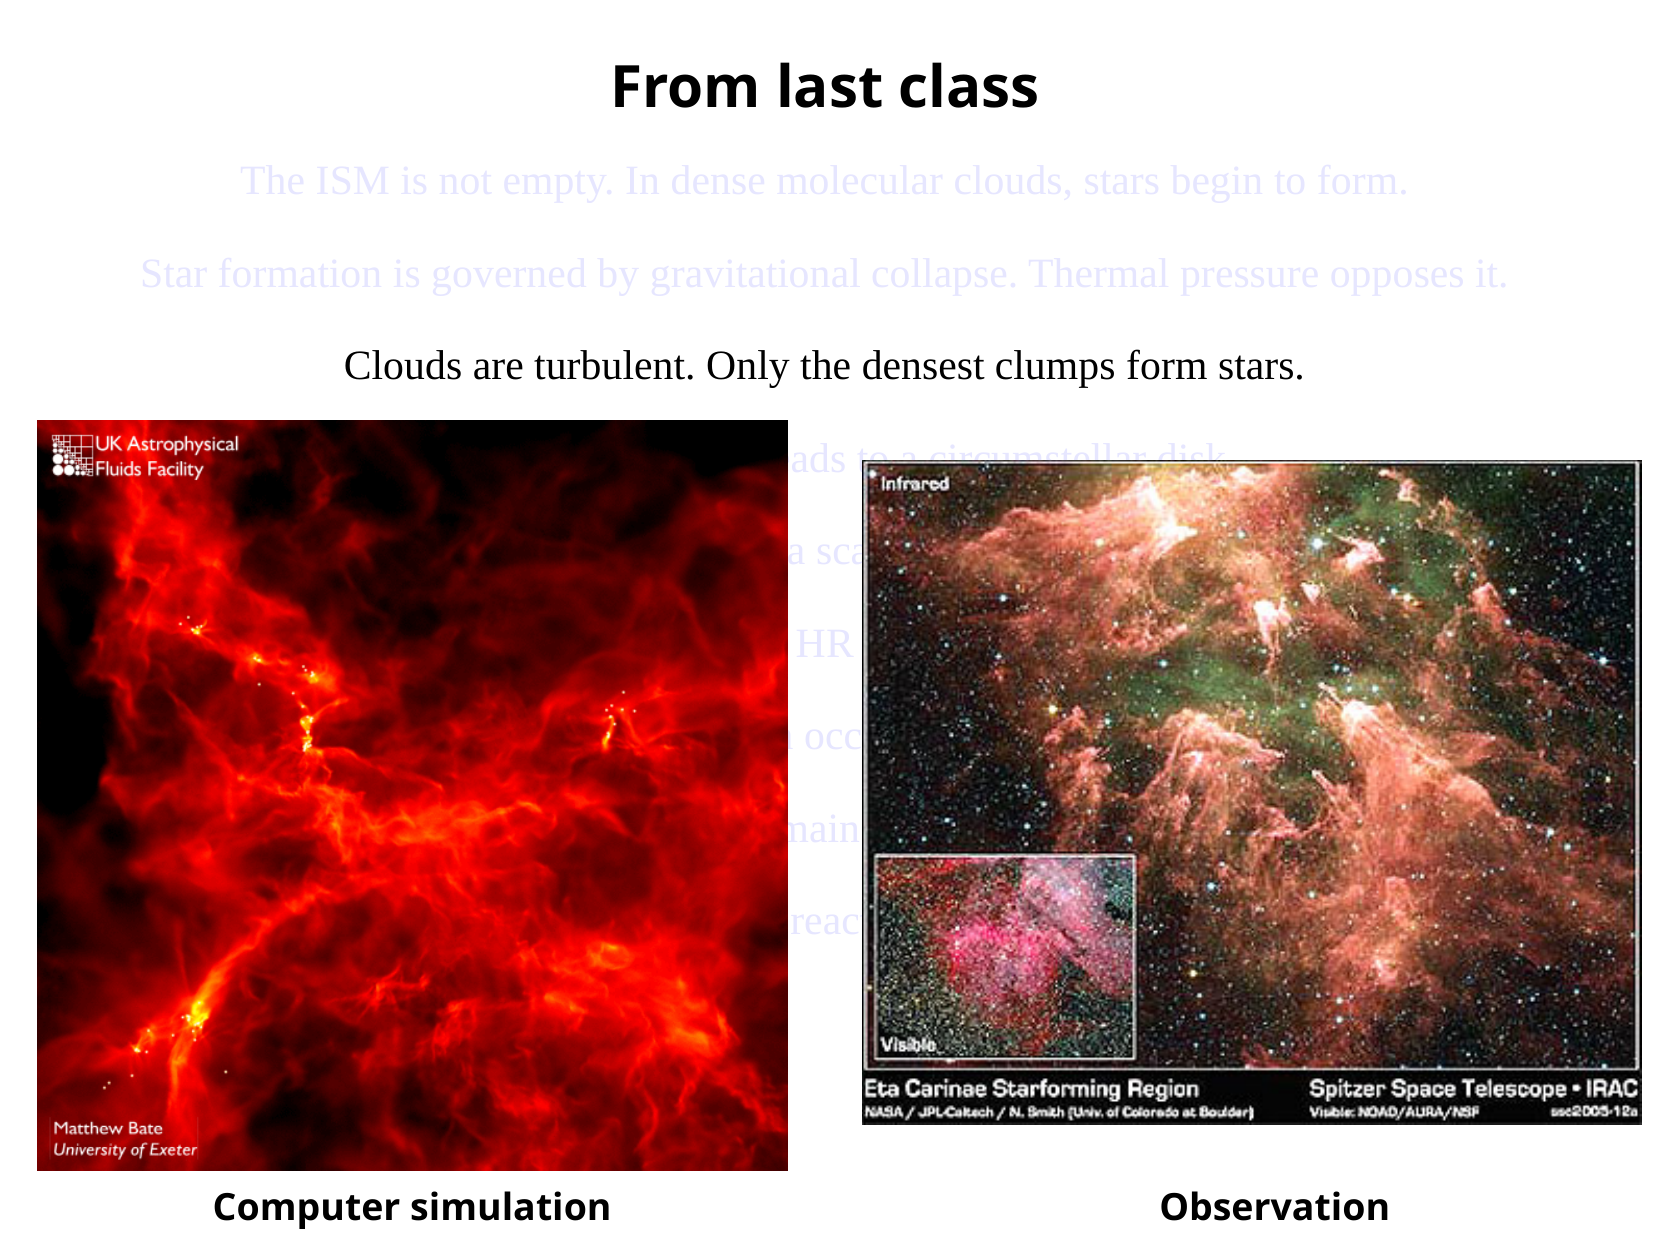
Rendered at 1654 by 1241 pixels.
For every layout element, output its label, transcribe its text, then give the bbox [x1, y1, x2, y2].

picture [862, 460, 1642, 1125]
text_box Computer simulation [37, 1172, 788, 1240]
text_box The ISM is not empty. In dense molecular clouds, stars begin to form. Star formation is governed by gravitational collapse. Thermal pressure opposes it. Clouds are turbulent. Only the densest clumps form stars. Angular momentum leads to a circumstellar disk. Planets form in the turbulent disk in a scaled-down version of star formation. Protostars appear in the HR diagram in the birthline Gravitational contraction occurs along Hayashi tracks Proton-proton chain is the main reaction for low mass stars CNO cycle is the main reaction for high mass stars [75, 150, 1576, 998]
text_box From last class [0, 37, 1651, 134]
text_box Observation [900, 1172, 1651, 1240]
picture [37, 420, 788, 1171]
